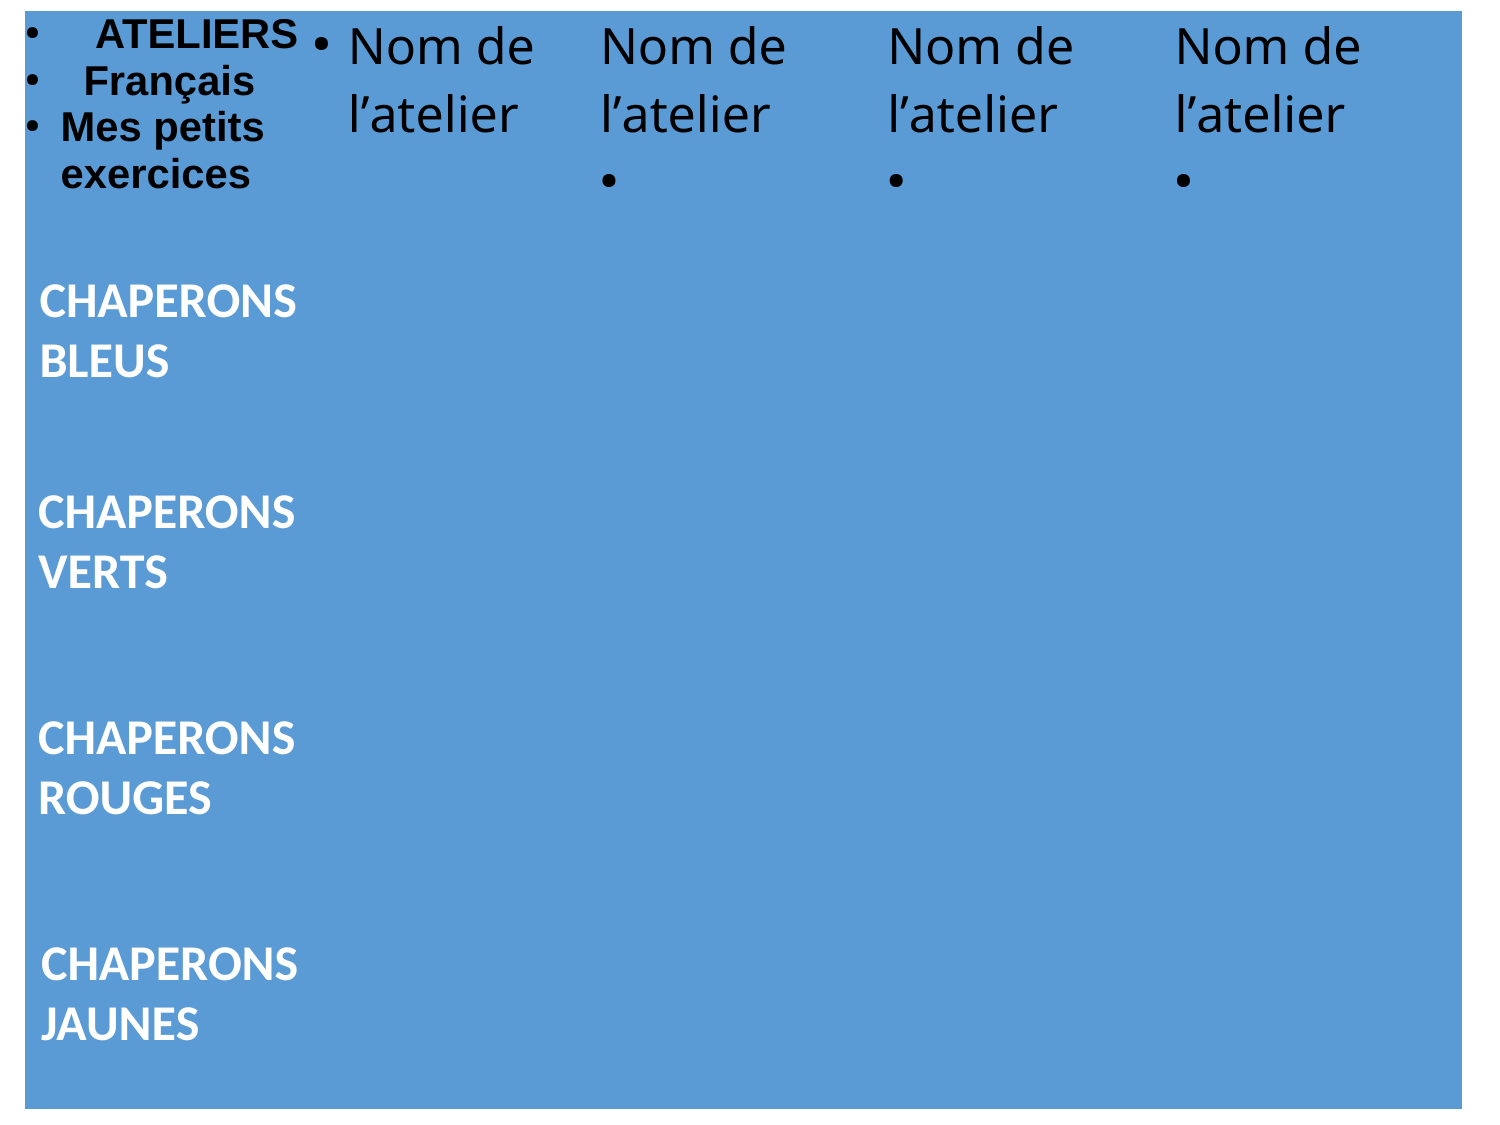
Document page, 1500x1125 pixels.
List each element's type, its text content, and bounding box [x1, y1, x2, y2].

table_cell [600, 889, 887, 1109]
table_cell [313, 889, 600, 923]
table_header ATELIERS Français Mes petits exercices [25, 11, 313, 231]
table_cell [25, 395, 313, 450]
text_box CHAPERONS ROUGES [23, 697, 773, 832]
table_header Nom de l’atelier [887, 11, 1175, 231]
table_cell [1175, 231, 1462, 450]
table_cell [313, 395, 600, 450]
table_cell [600, 670, 887, 889]
table_cell [313, 832, 600, 889]
text_box CHAPERONS VERTS [23, 471, 773, 606]
table_header Nom de l’atelier [1175, 11, 1462, 231]
table_cell [887, 450, 1175, 670]
table_cell [1175, 670, 1462, 889]
table_cell [887, 670, 1175, 889]
table_cell [313, 450, 600, 471]
table_cell [313, 1058, 600, 1109]
table_cell [25, 889, 313, 1109]
table_header Nom de l’atelier [600, 11, 887, 231]
table_cell [887, 889, 1175, 1109]
table_cell [600, 450, 887, 670]
text_box CHAPERONS JAUNES [26, 923, 776, 1058]
table_cell [313, 231, 600, 260]
table_cell [1175, 450, 1462, 670]
table_cell [1175, 889, 1462, 1109]
table_cell [313, 606, 600, 670]
table_cell [600, 231, 887, 450]
table_cell [25, 450, 313, 471]
table_cell [25, 670, 313, 697]
text_box CHAPERONS BLEUS [25, 260, 775, 395]
table_cell [887, 231, 1175, 450]
table_cell [313, 670, 600, 697]
table_cell [25, 231, 313, 260]
table_header Nom de l’atelier [313, 11, 600, 231]
table_cell [25, 832, 313, 889]
table_cell [25, 606, 313, 670]
